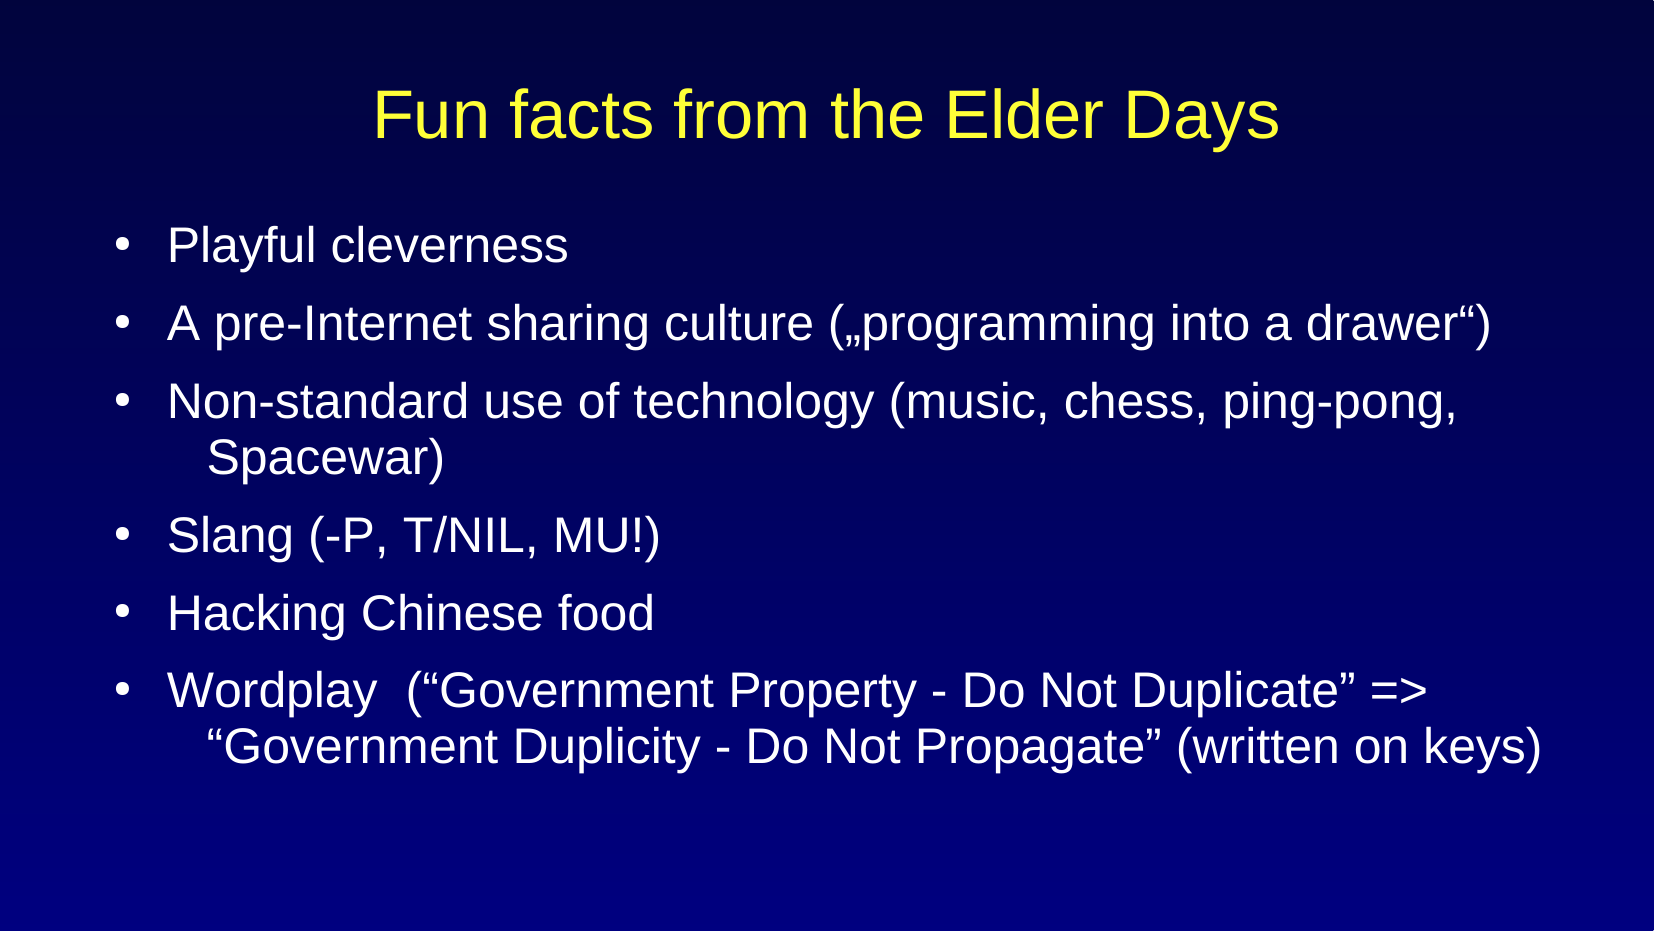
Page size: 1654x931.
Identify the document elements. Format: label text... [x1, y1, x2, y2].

title Fun facts from the Elder Days [82, 37, 1571, 193]
list Playful cleverness A pre-Internet sharing culture („programming into a drawer“) Non-standard use of technology (music, chess, ping-pong, Spacewar) Slang (-P, T/NIL, MU!) Hacking Chinese food Wordplay (“Government Property - Do Not Duplicate” => “Government Duplicity - Do Not Propagate” (written on keys) [82, 217, 1571, 775]
